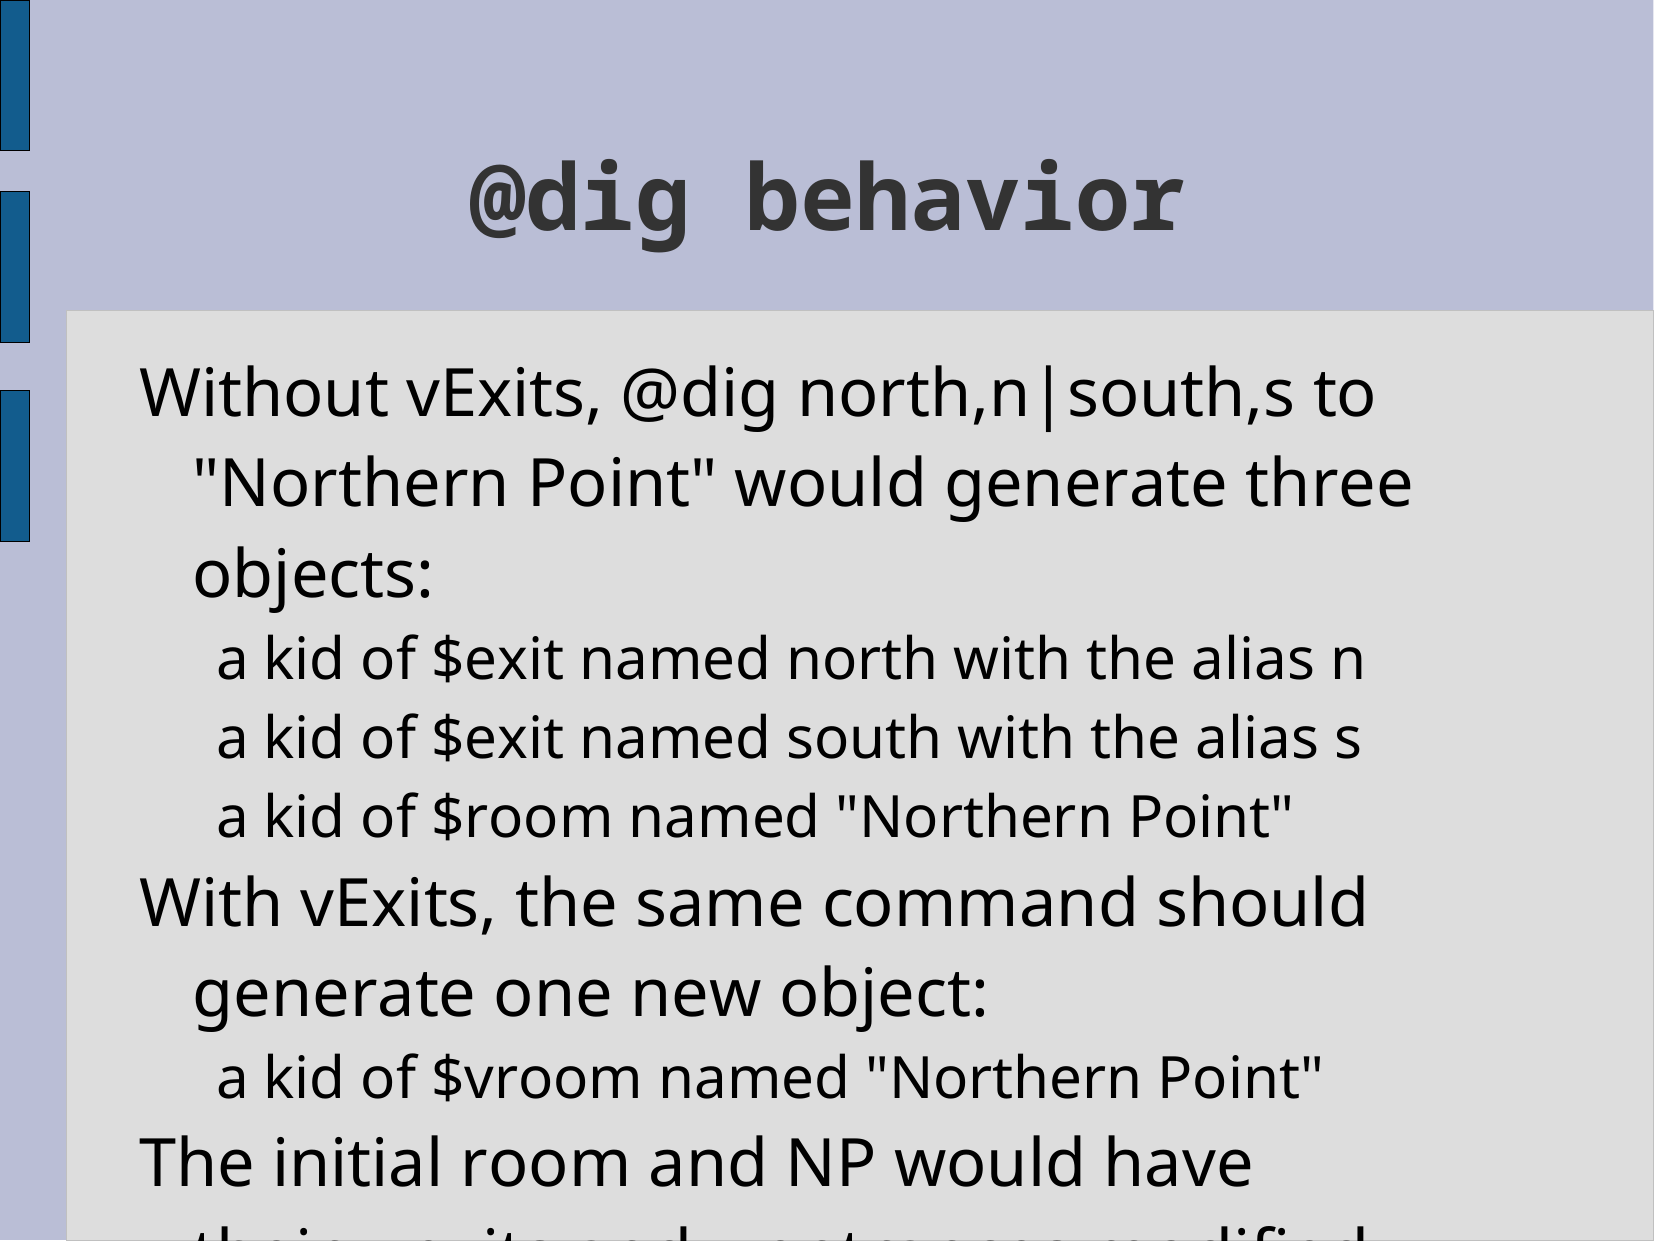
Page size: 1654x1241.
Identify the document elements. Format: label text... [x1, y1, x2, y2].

list Without vExits, @dig north,n|south,s to "Northern Point" would generate three objects: a kid of $exit named north with the alias n a kid of $exit named south with the alias s a kid of $room named "Northern Point" With vExits, the same command should generate one new object: a kid of $vroom named "Northern Point" The initial room and NP would have their .vexits and .ventrances modified. [121, 344, 1534, 1134]
title @dig behavior [121, 91, 1534, 299]
